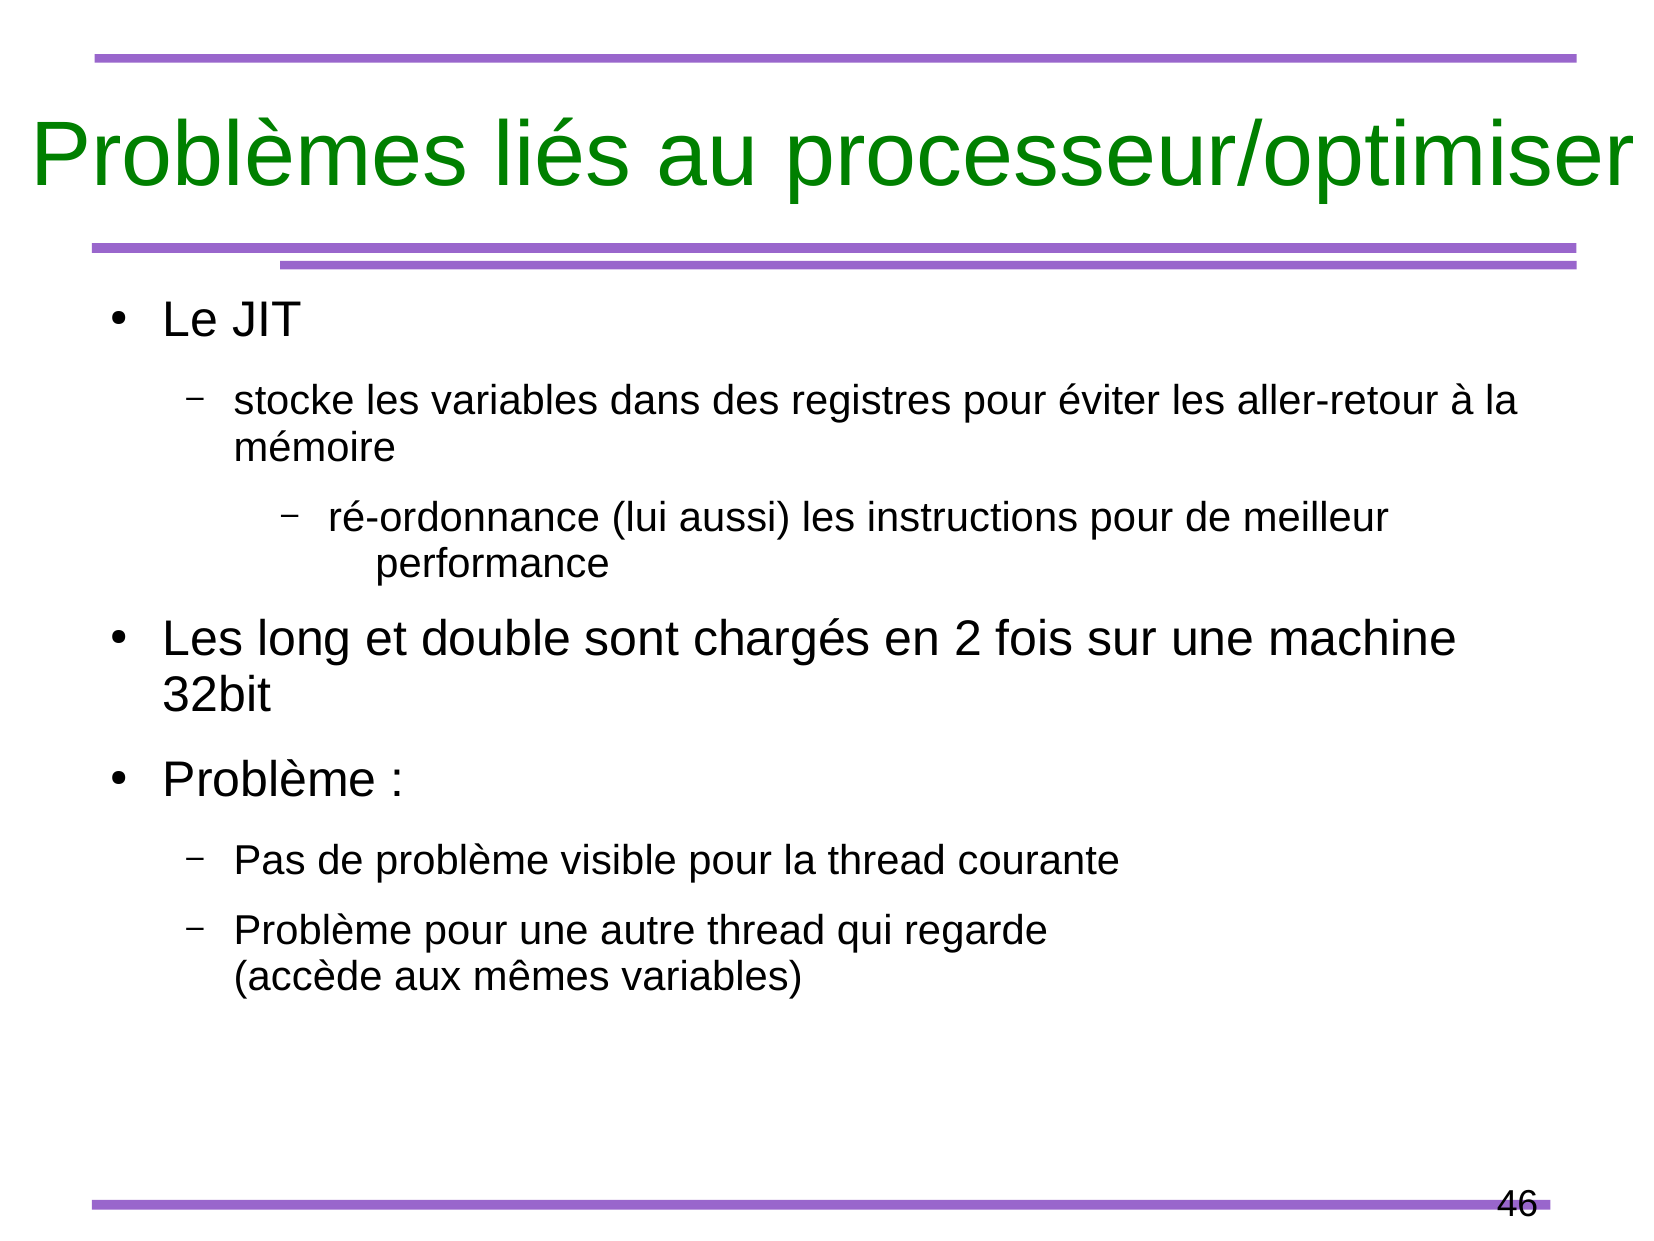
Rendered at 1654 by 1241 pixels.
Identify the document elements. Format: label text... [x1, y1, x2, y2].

list Le JIT stocke les variables dans des registres pour éviter les aller-retour à la mémoire ré-ordonnance (lui aussi) les instructions pour de meilleur performance Les long et double sont chargés en 2 fois sur une machine 32bit Problème : Pas de problème visible pour la thread courante Problème pour une autre thread qui regarde (accède aux mêmes variables) [92, 291, 1563, 1000]
title Problèmes liés au processeur/optimiser [16, 49, 1638, 257]
